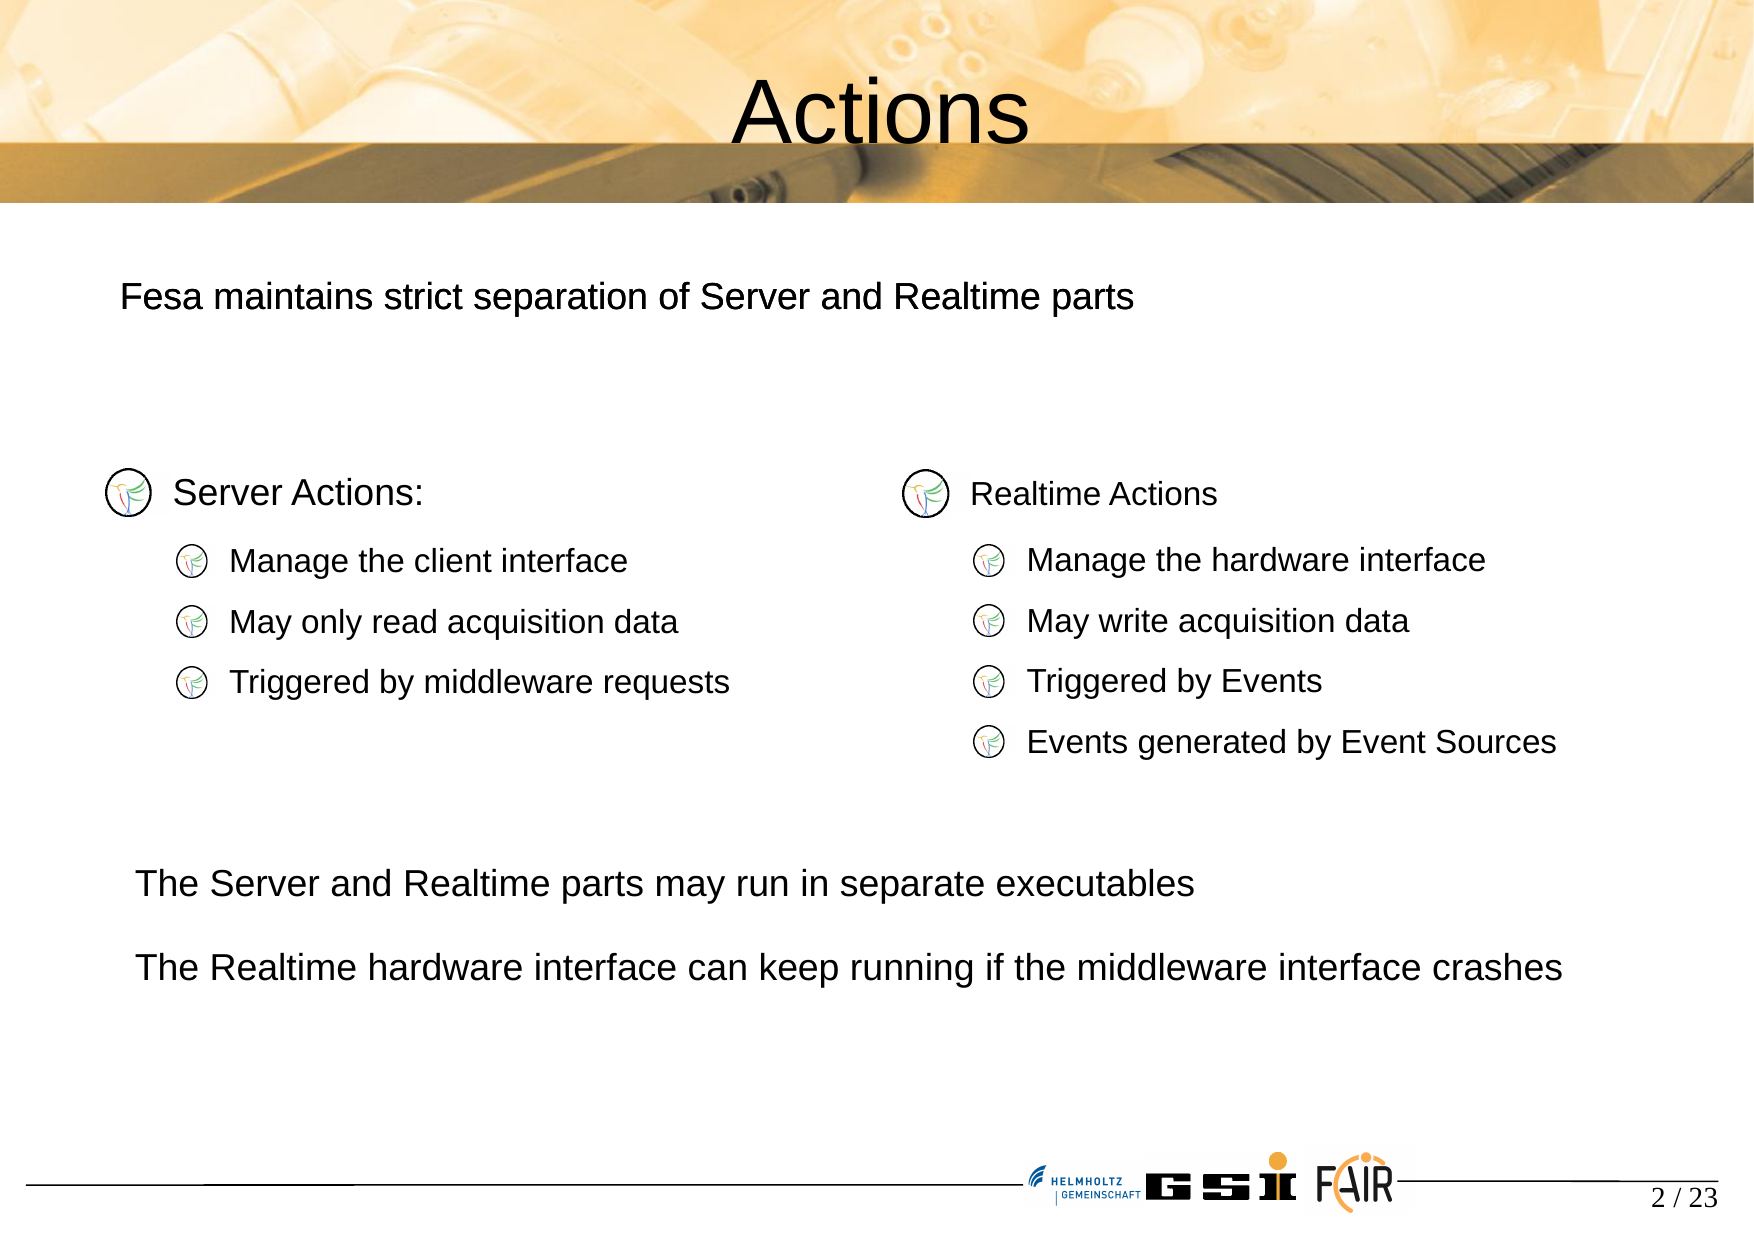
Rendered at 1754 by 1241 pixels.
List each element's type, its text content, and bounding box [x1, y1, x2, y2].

picture [1023, 1152, 1296, 1210]
text_box Fesa maintains strict separation of Server and Realtime parts [105, 268, 1636, 539]
list Server Actions: Manage the client interface May only read acquisition data Triggered by middleware requests [87, 471, 843, 815]
text_box The Server and Realtime parts may run in separate executables The Realtime hardware interface can keep running if the middleware interface crashes [120, 855, 1651, 1126]
list Realtime Actions Manage the hardware interface May write acquisition data Triggered by Events Events generated by Event Sources [885, 475, 1641, 781]
title Actions [176, 7, 1587, 216]
picture [1305, 1144, 1414, 1215]
picture [0, 0, 1754, 205]
